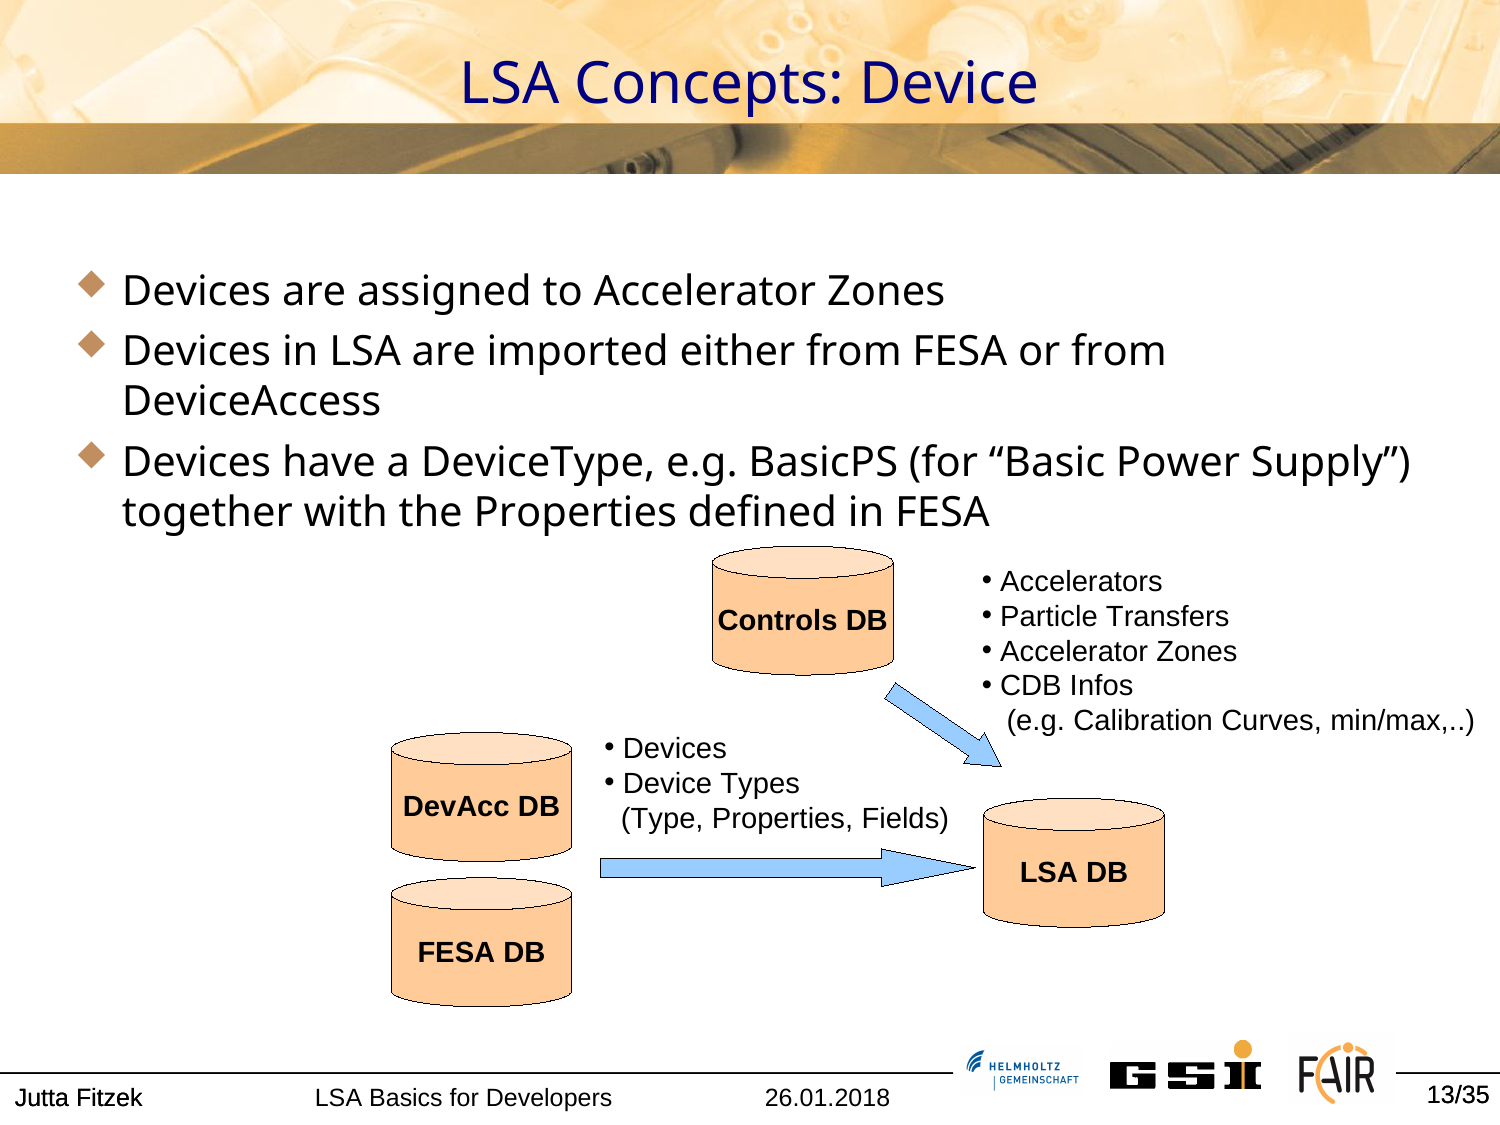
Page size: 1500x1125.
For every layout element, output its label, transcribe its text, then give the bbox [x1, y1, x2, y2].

picture [960, 1046, 1084, 1095]
text_box FESA DB [391, 896, 572, 1007]
picture [1287, 1034, 1396, 1106]
text_box [600, 848, 976, 887]
text_box DevAcc DB [391, 751, 572, 862]
title LSA Concepts: Device [75, 0, 1425, 174]
text_box Controls DB [712, 563, 894, 676]
picture [0, 0, 1500, 175]
list Devices are assigned to Accelerator Zones Devices in LSA are imported either from FESA or from DeviceAccess Devices have a DeviceType, e.g. BasicPS (for “Basic Power Supply”) together with the Properties defined in FESA [75, 263, 1425, 1006]
text_box LSA DB [983, 816, 1165, 928]
text_box [884, 682, 1002, 767]
text_box Accelerators Particle Transfers Accelerator Zones CDB Infos (e.g. Calibration Curves, min/max,..) [967, 554, 1491, 745]
picture [1110, 1040, 1261, 1089]
text_box Devices Device Types (Type, Properties, Fields) [589, 721, 964, 842]
